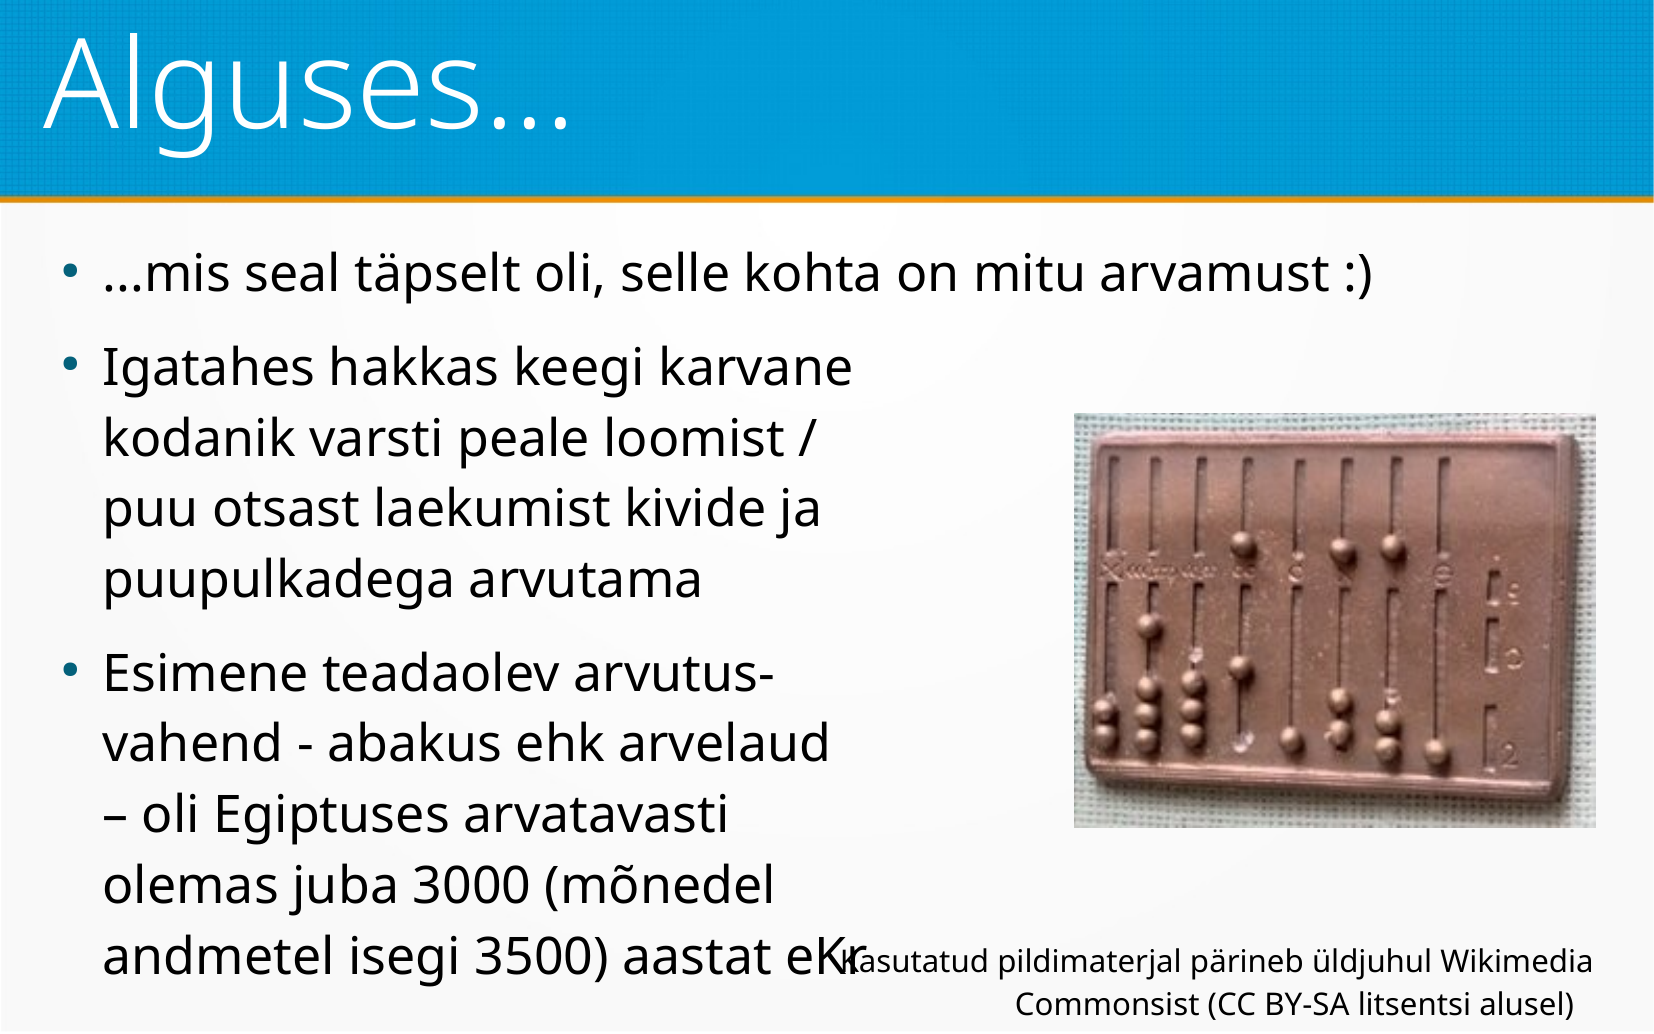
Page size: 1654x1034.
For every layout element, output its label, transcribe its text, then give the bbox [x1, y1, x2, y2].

title Alguses... [43, 0, 1619, 166]
picture [0, 195, 1654, 1034]
list ...mis seal täpselt oli, selle kohta on mitu arvamust :) Igatahes hakkas keegi karvane kodanik varsti peale loomist / puu otsast laekumist kivide ja puupulkadega arvutama Esimene teadaolev arvutus- vahend - abakus ehk arvelaud – oli Egiptuses arvatavasti olemas juba 3000 (mõnedel andmetel isegi 3500) aastat eKr [47, 236, 1607, 1002]
